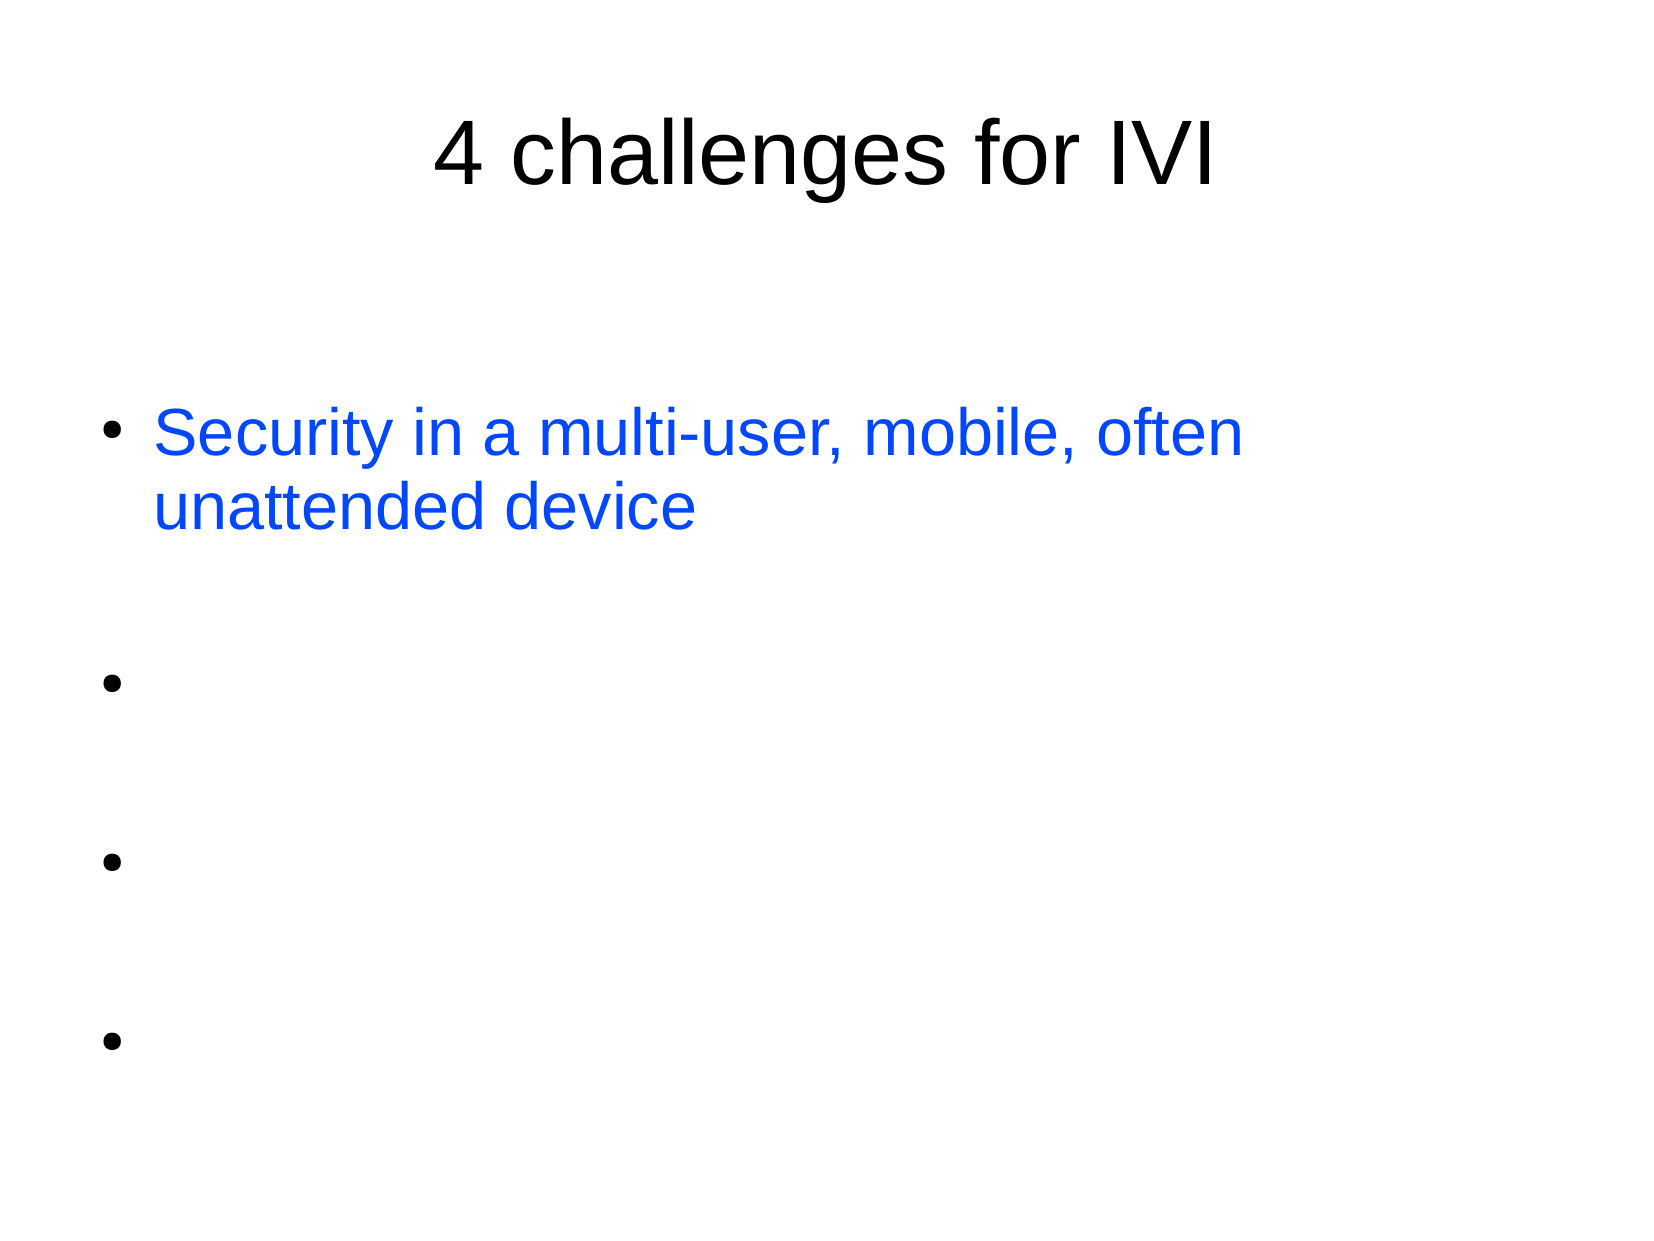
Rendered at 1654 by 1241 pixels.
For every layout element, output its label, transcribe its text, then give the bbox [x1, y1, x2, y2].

title 4 challenges for IVI [82, 49, 1571, 257]
list Security in a multi-user, mobile, often unattended device [82, 290, 1571, 1109]
